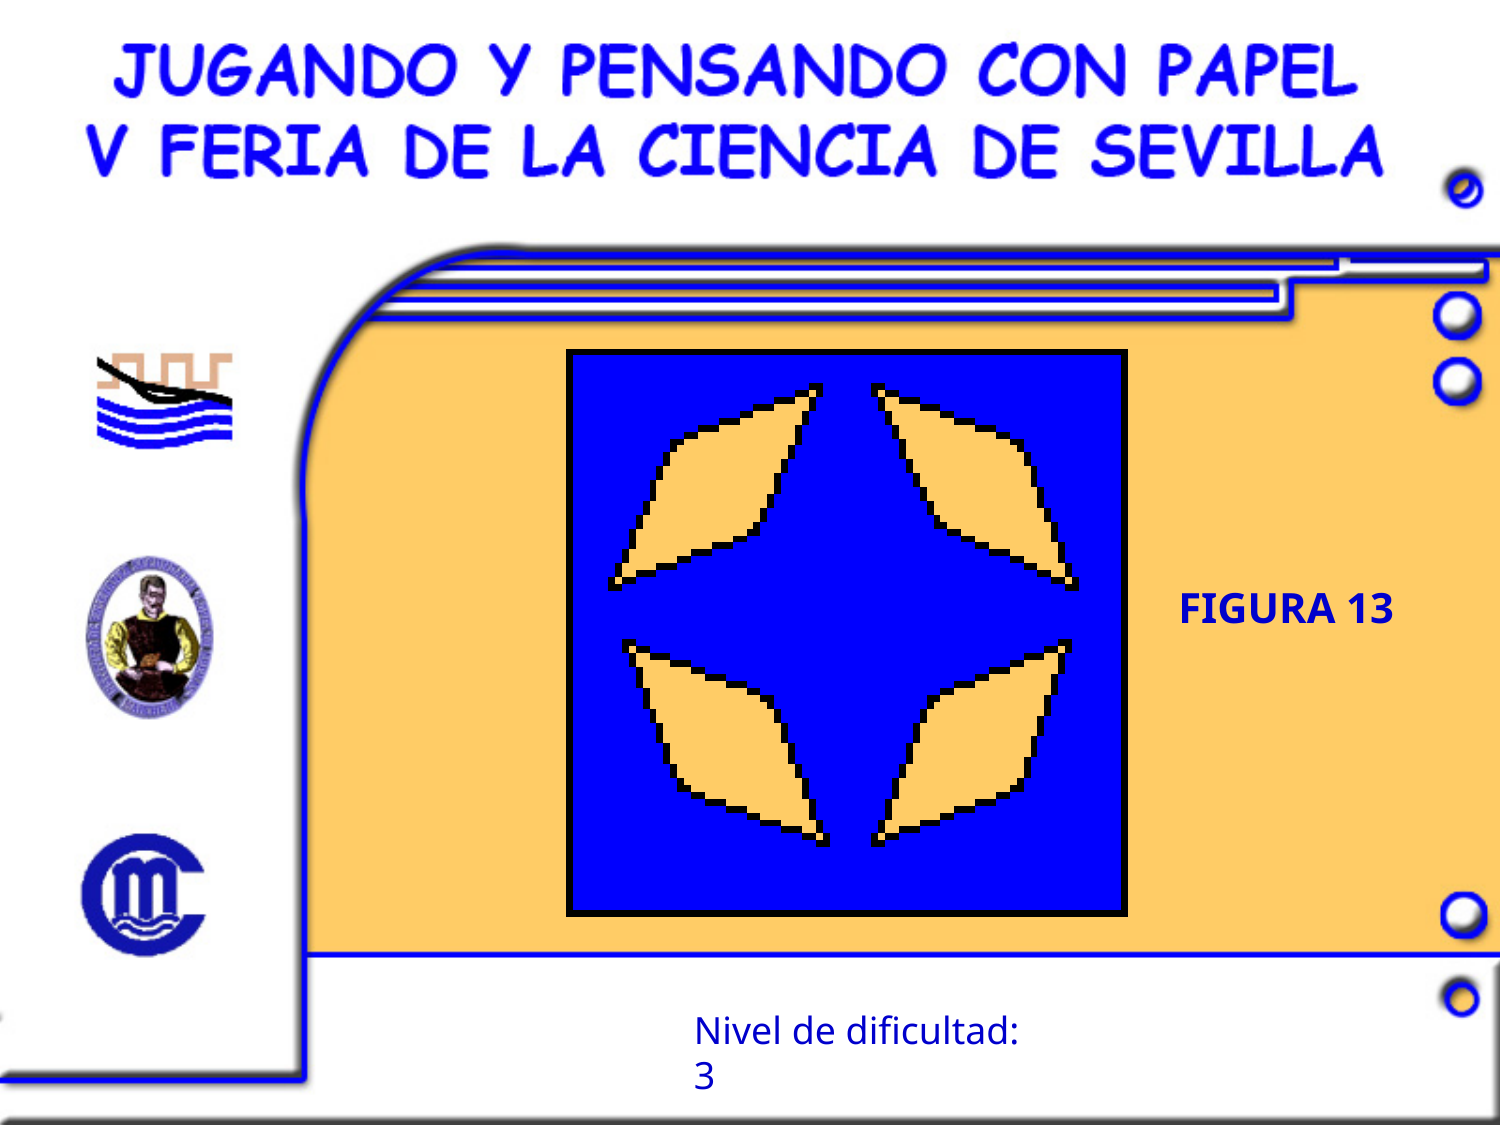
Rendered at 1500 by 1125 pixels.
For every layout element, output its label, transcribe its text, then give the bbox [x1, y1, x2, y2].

text_box Nivel de dificultad: 3 [679, 999, 1046, 1105]
picture [0, 0, 1500, 1125]
text_box FIGURA 13 [1163, 574, 1424, 640]
